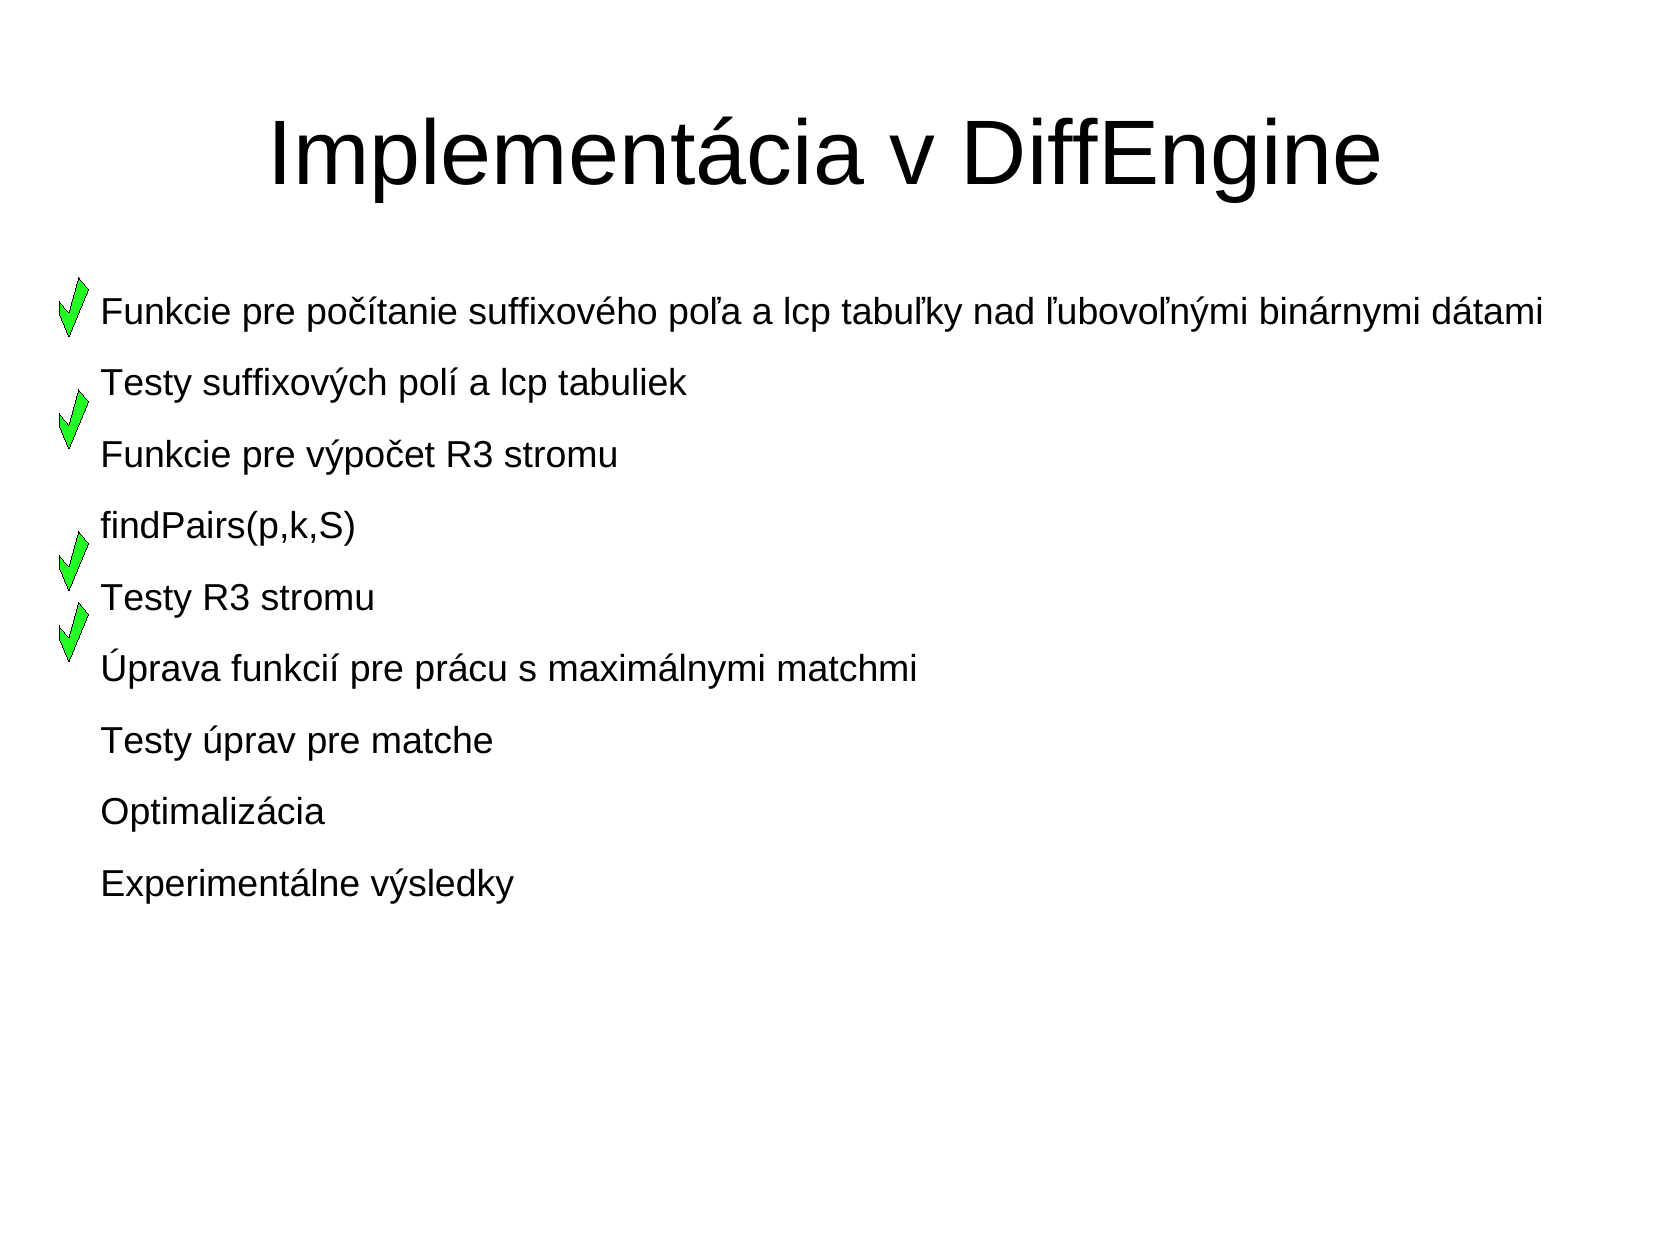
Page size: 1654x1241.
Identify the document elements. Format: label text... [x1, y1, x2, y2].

text_box [59, 602, 89, 662]
title Implementácia v DiffEngine [82, 49, 1571, 257]
text_box [59, 389, 89, 449]
text_box [59, 277, 89, 337]
list Funkcie pre počítanie suffixového poľa a lcp tabuľky nad ľubovoľnými binárnymi dátami Testy suffixových polí a lcp tabuliek Funkcie pre výpočet R3 stromu findPairs(p,k,S) Testy R3 stromu Úprava funkcií pre prácu s maximálnymi matchmi Testy úprav pre matche Optimalizácia Experimentálne výsledky [82, 290, 1571, 1109]
text_box [59, 531, 89, 591]
